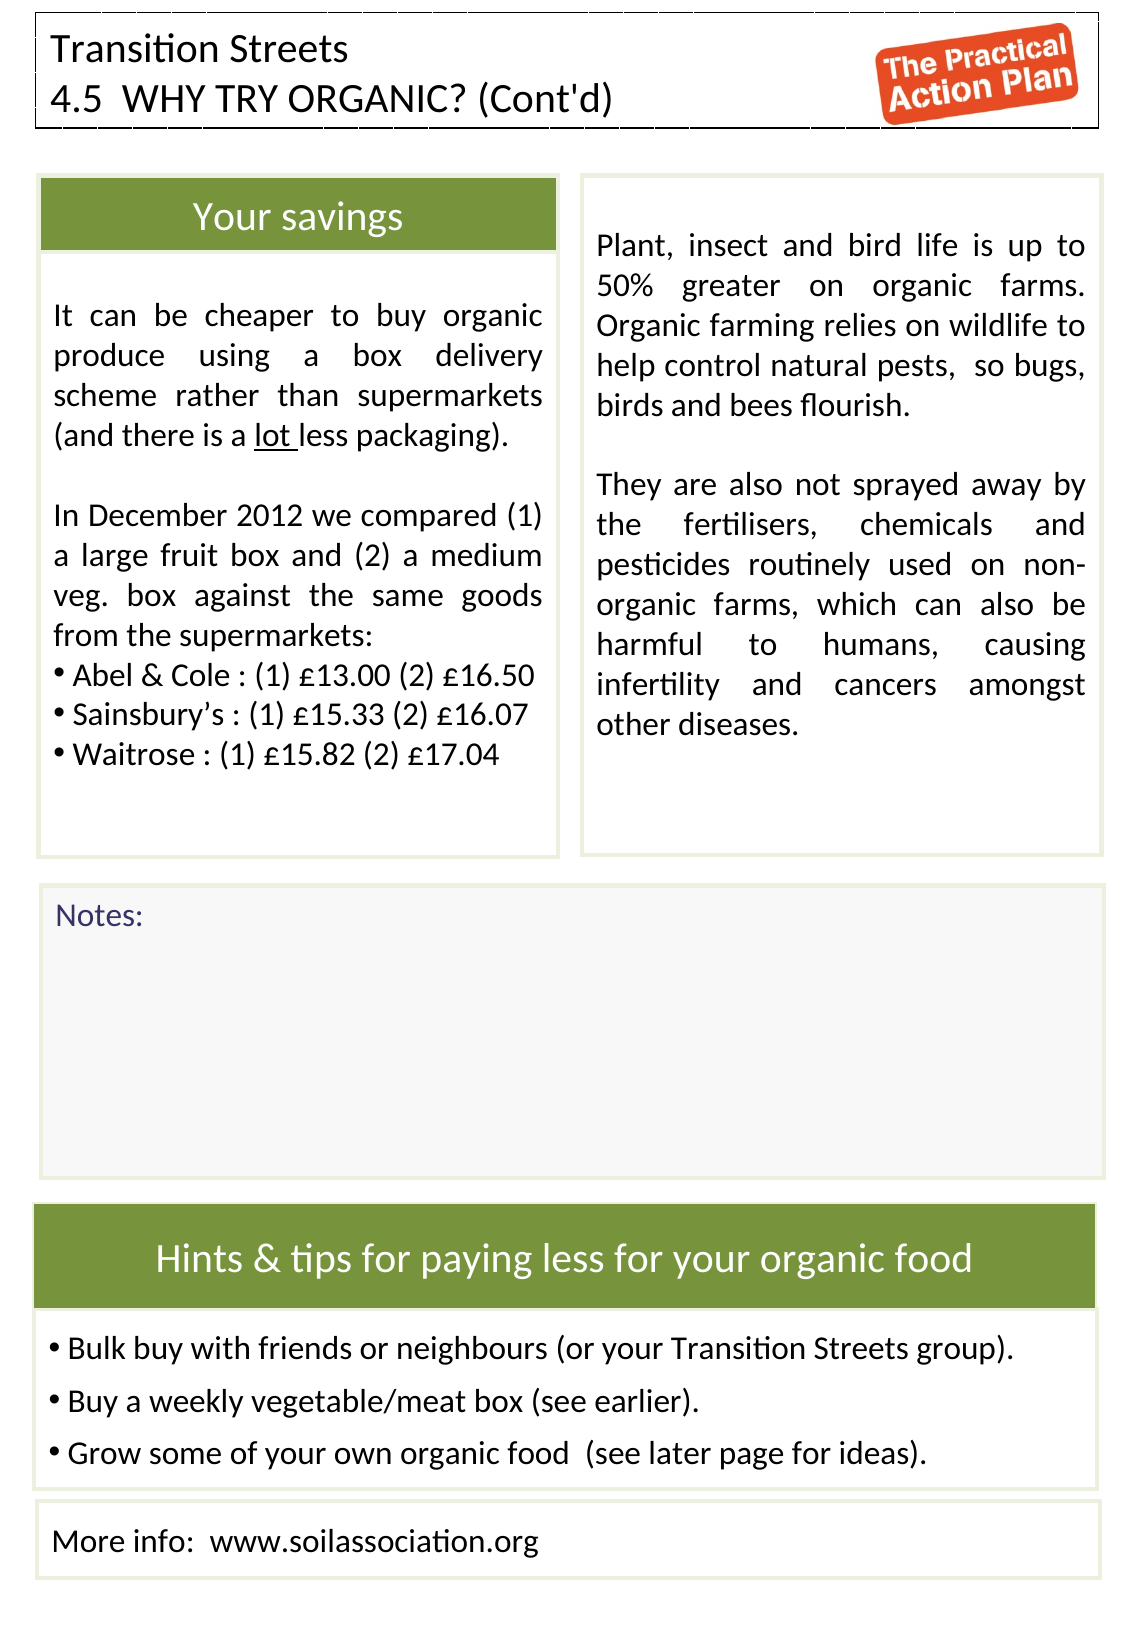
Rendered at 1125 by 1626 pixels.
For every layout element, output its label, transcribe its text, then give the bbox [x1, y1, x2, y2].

text_box Plant, insect and bird life is up to 50% greater on organic farms. Organic farming relies on wildlife to help control natural pests, so bugs, birds and bees flourish. They are also not sprayed away by the fertilisers, chemicals and pesticides routinely used on non-organic farms, which can also be harmful to humans, causing infertility and cancers amongst other diseases. [581, 175, 1102, 855]
text_box More info: www.soilassociation.org [36, 1500, 1100, 1578]
text_box It can be cheaper to buy organic produce using a box delivery scheme rather than supermarkets (and there is a lot less packaging). In December 2012 we compared (1) a large fruit box and (2) a medium veg. box against the same goods from the supermarkets: Abel & Cole : (1) £13.00 (2) £16.50 Sainsbury’s : (1) £15.33 (2) £16.07 Waitrose : (1) £15.82 (2) £17.04 [38, 253, 559, 857]
text_box Bulk buy with friends or neighbours (or your Transition Streets group). Buy a weekly vegetable/meat box (see earlier). Grow some of your own organic food (see later page for ideas). [33, 1309, 1097, 1490]
text_box Notes: [40, 885, 1104, 1179]
text_box Your savings [38, 175, 559, 253]
text_box Transition Streets 4.5 WHY TRY ORGANIC? (Cont'd) [35, 12, 1099, 129]
text_box Hints & tips for paying less for your organic food [33, 1202, 1097, 1309]
